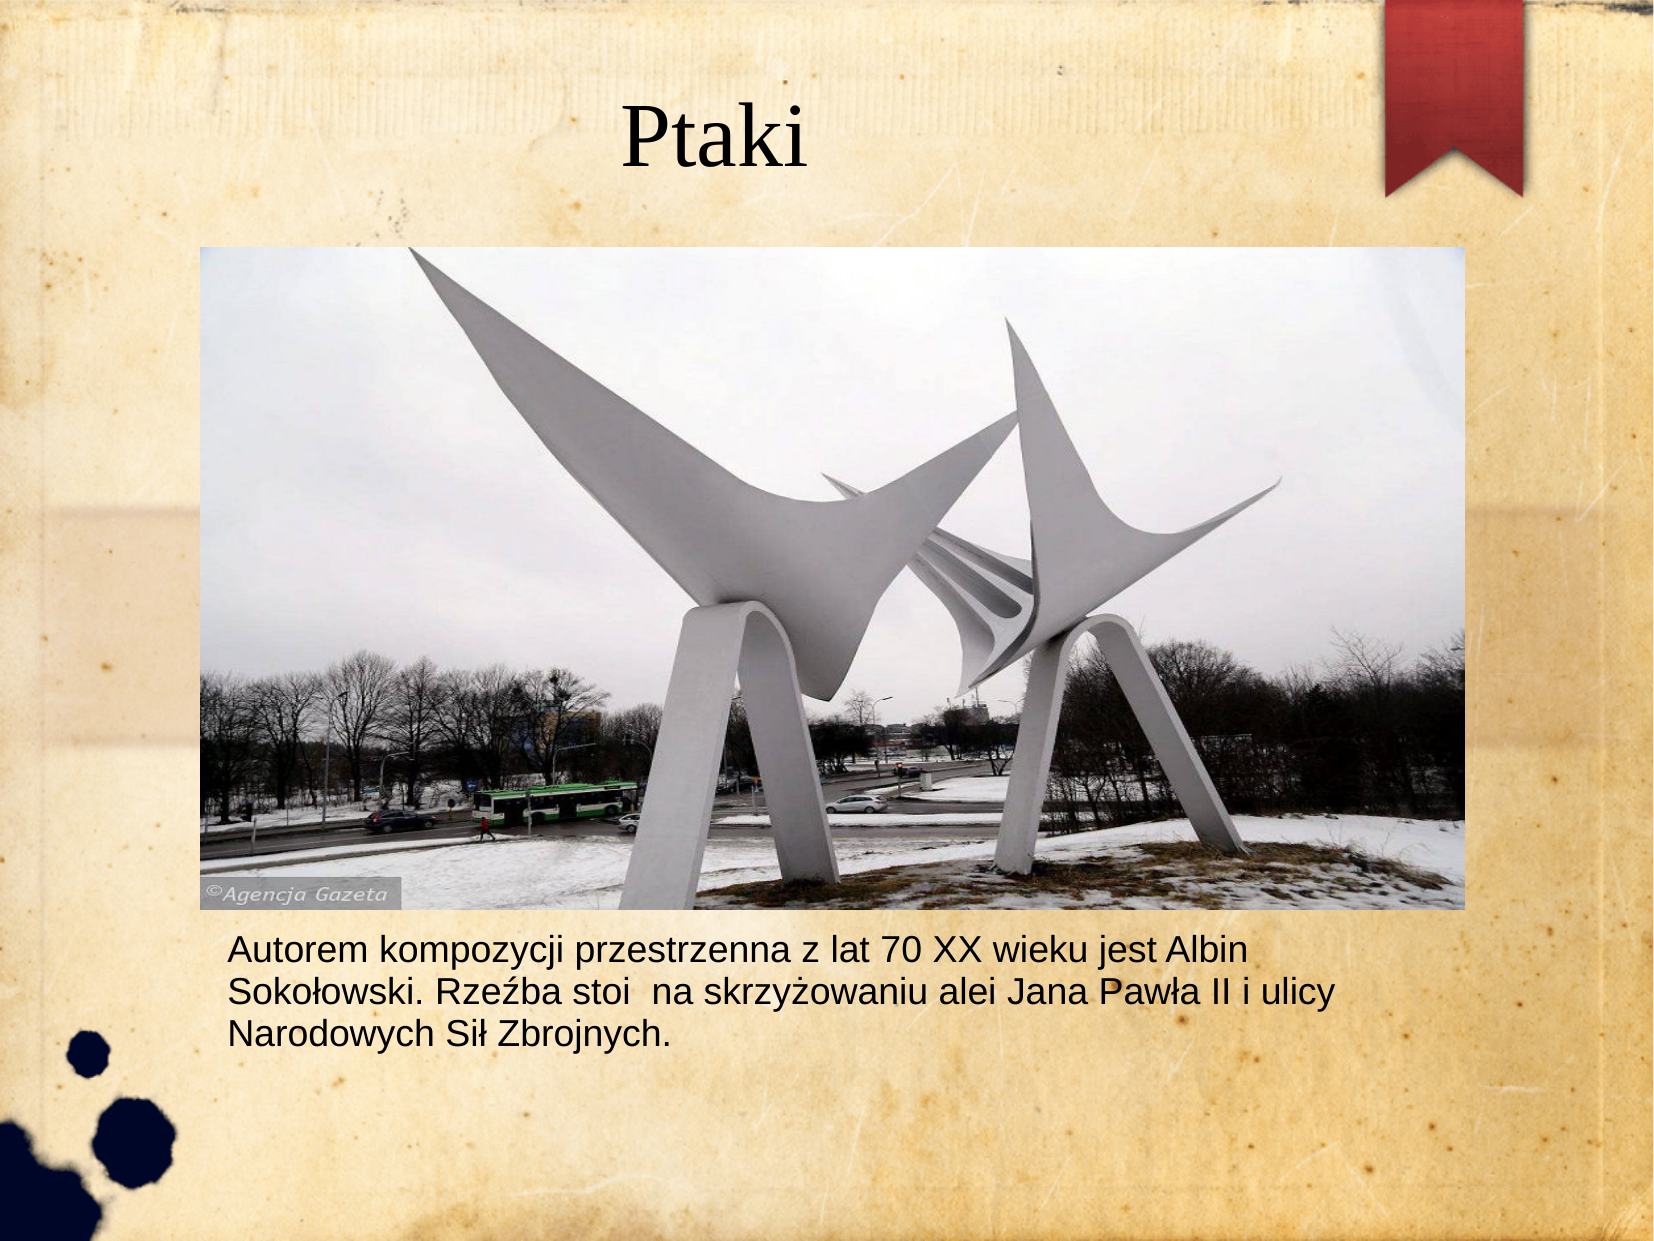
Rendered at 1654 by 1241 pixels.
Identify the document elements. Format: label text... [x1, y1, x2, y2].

text_box Autorem kompozycji przestrzenna z lat 70 XX wieku jest Albin Sokołowski. Rzeźba stoi na skrzyżowaniu alei Jana Pawła II i ulicy Narodowych Sił Zbrojnych. [212, 921, 1453, 1099]
title Ptaki [0, 70, 1441, 201]
picture [0, 0, 1654, 1241]
